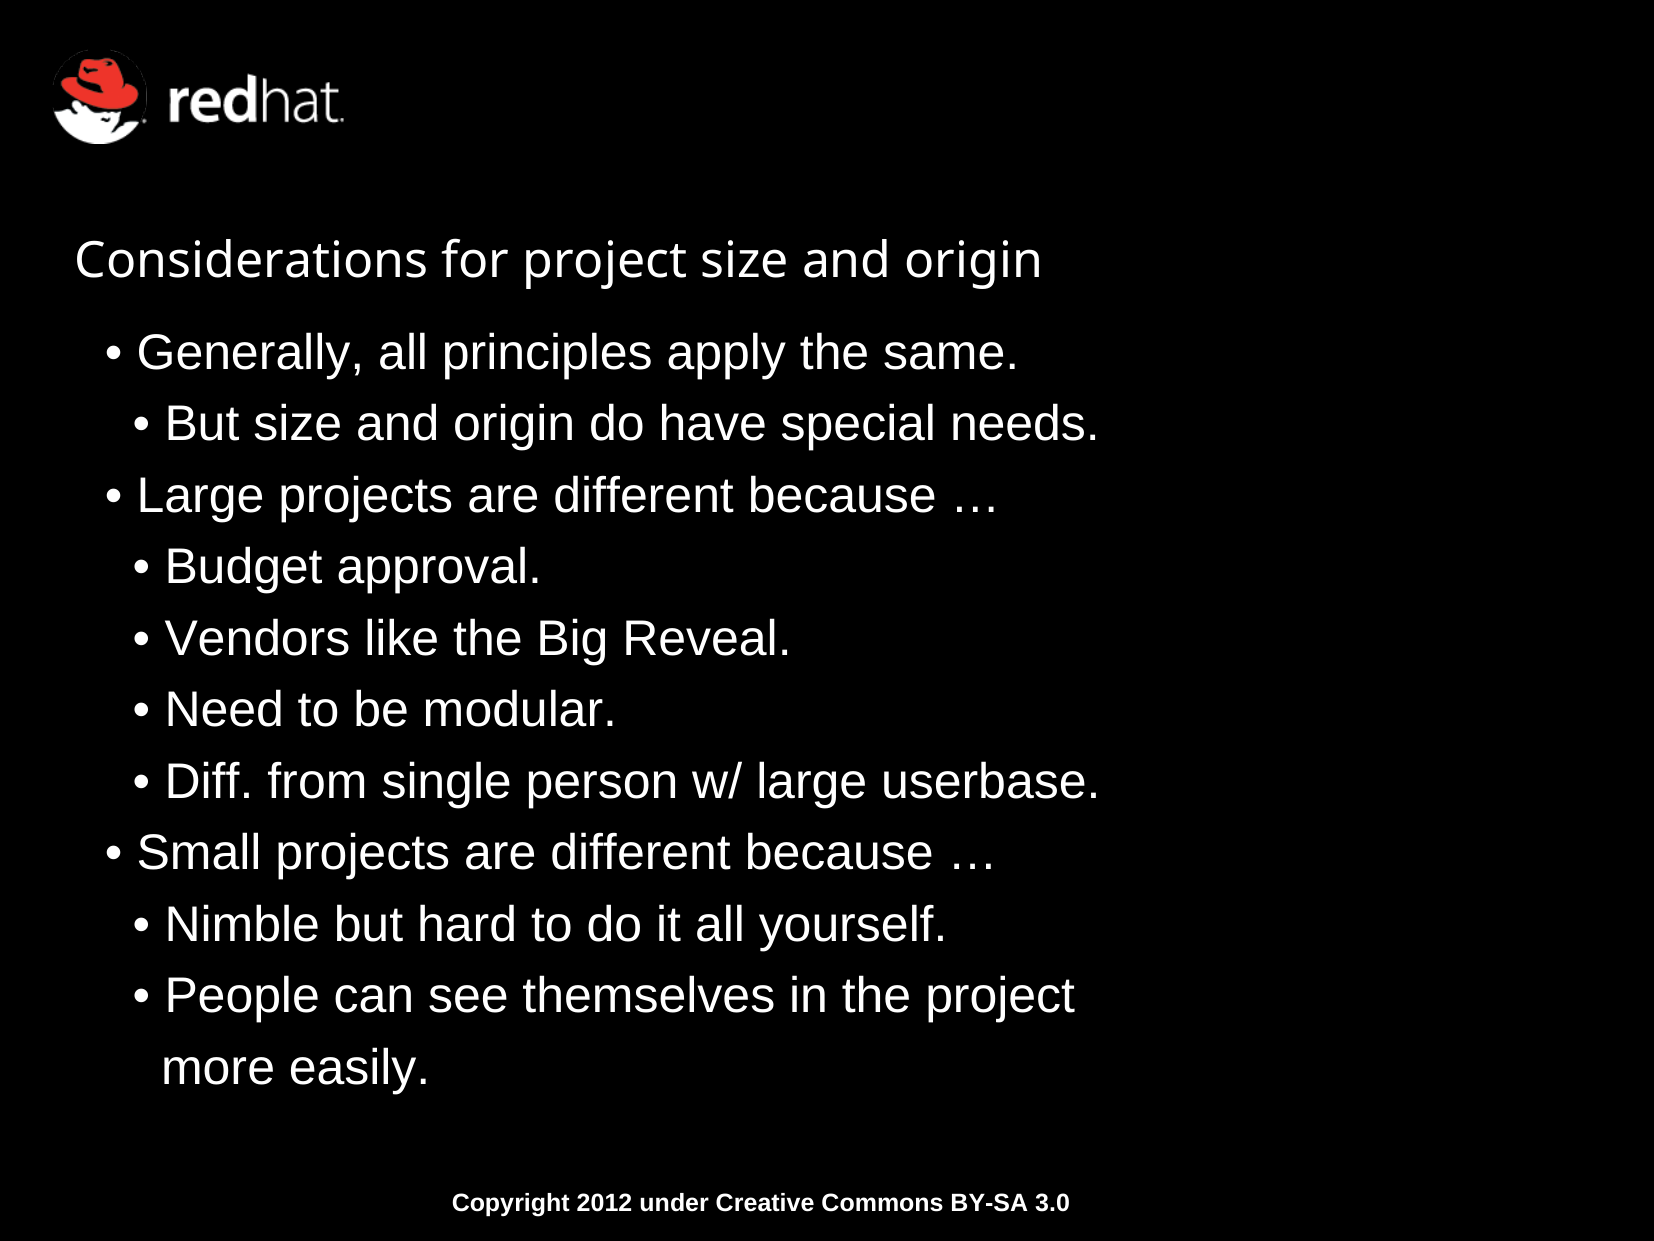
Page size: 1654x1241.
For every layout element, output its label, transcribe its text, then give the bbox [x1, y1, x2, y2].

title Considerations for project size and origin [74, 199, 1506, 318]
list • Generally, all principles apply the same. • But size and origin do have special needs. • Large projects are different because … • Budget approval. • Vendors like the Big Reveal. • Need to be modular. • Diff. from single person w/ large userbase. • Small projects are different because … • Nimble but hard to do it all yourself. • People can see themselves in the project more easily. [77, 324, 1500, 1186]
picture [52, 49, 345, 144]
